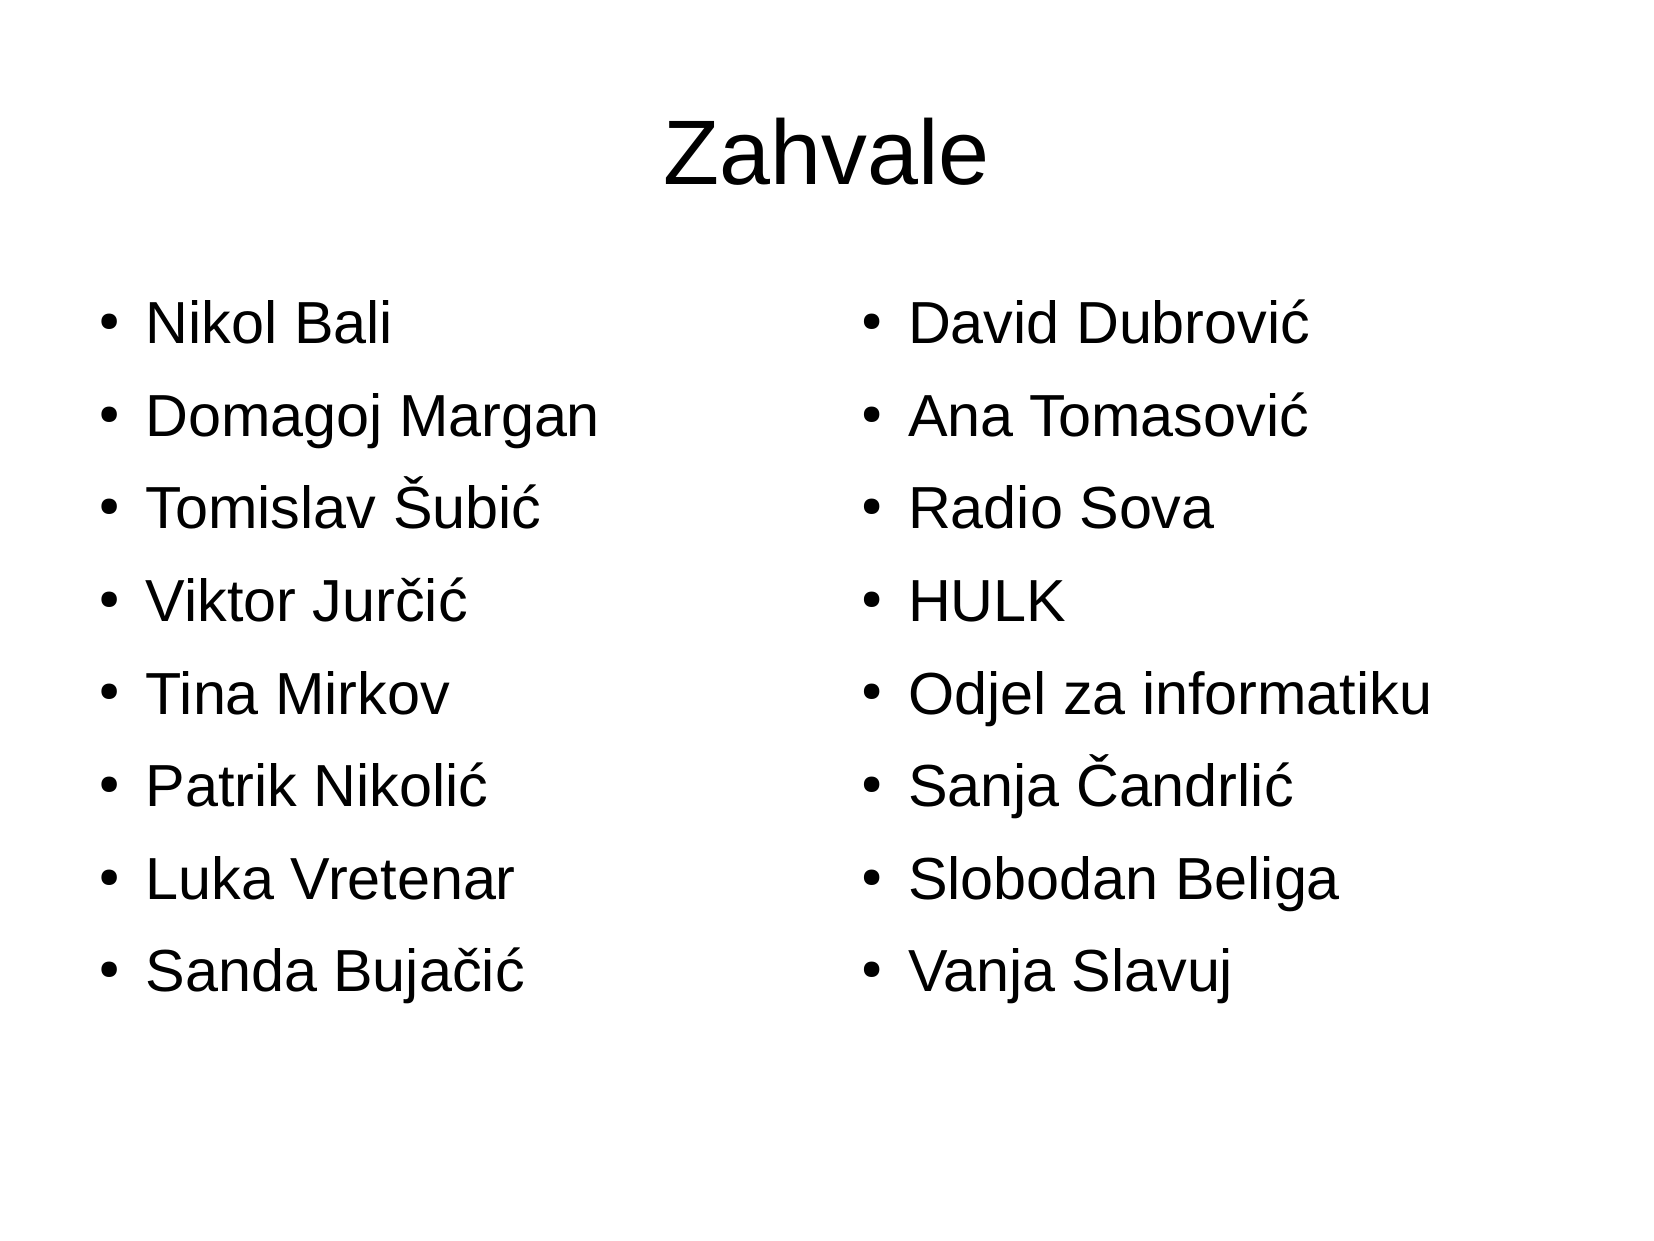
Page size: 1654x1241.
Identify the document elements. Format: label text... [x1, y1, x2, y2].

list Nikol Bali Domagoj Margan Tomislav Šubić Viktor Jurčić Tina Mirkov Patrik Nikolić Luka Vretenar Sanda Bujačić [82, 290, 809, 1010]
title Zahvale [82, 49, 1571, 257]
list David Dubrović Ana Tomasović Radio Sova HULK Odjel za informatiku Sanja Čandrlić Slobodan Beliga Vanja Slavuj [845, 290, 1572, 1010]
